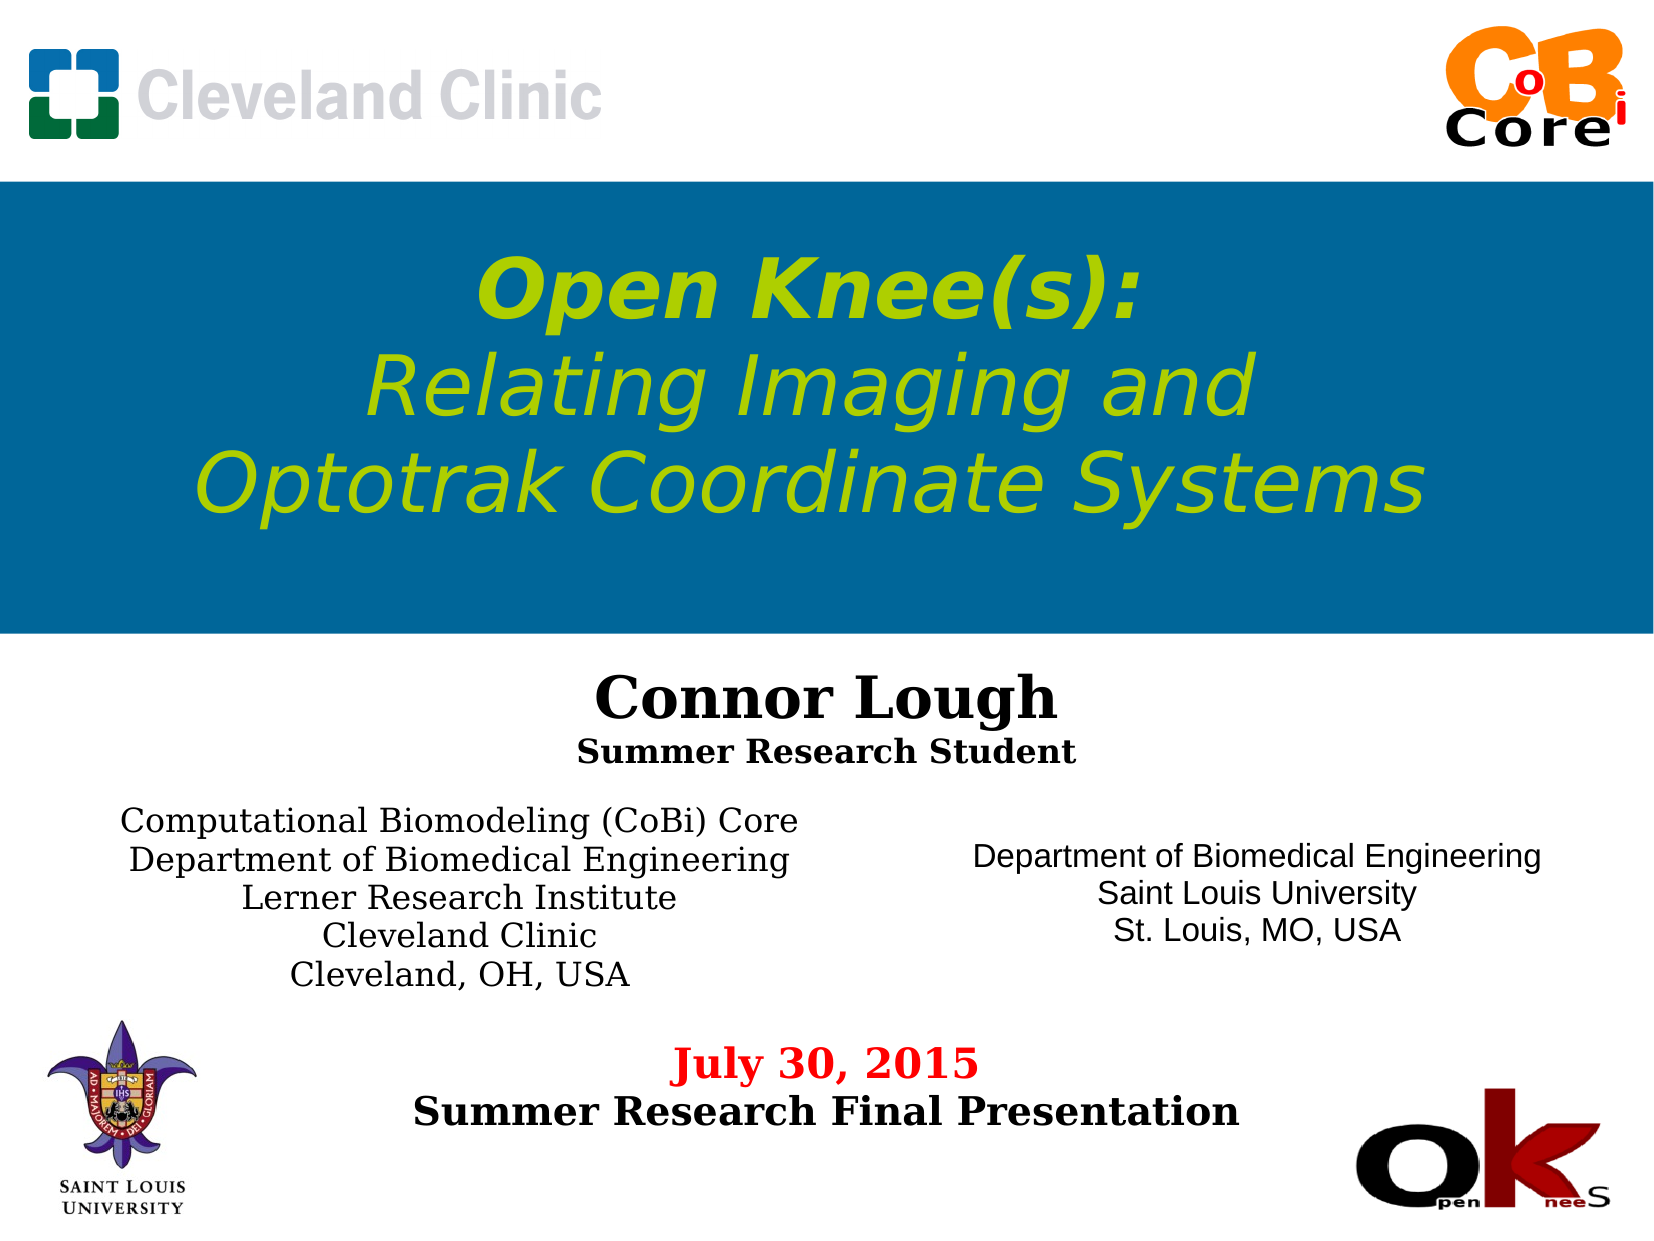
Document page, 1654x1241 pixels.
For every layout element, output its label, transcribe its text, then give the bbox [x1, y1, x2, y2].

picture [17, 1019, 226, 1216]
picture [1350, 1082, 1621, 1216]
picture [29, 49, 601, 139]
text_box Computational Biomodeling (CoBi) Core Department of Biomedical Engineering Lerner Research Institute Cleveland Clinic Cleveland, OH, USA [105, 794, 815, 1036]
text_box Open Knee(s): Relating Imaging and Optotrak Coordinate Systems [165, 234, 1474, 541]
text_box July 30, 2015 Summer Research Final Presentation [397, 1005, 1256, 1169]
picture [1442, 24, 1630, 151]
text_box Connor Lough Summer Research Student [561, 655, 1092, 779]
text_box [0, 181, 1654, 634]
text_box Department of Biomedical Engineering Saint Louis University St. Louis, MO, USA [911, 830, 1604, 961]
